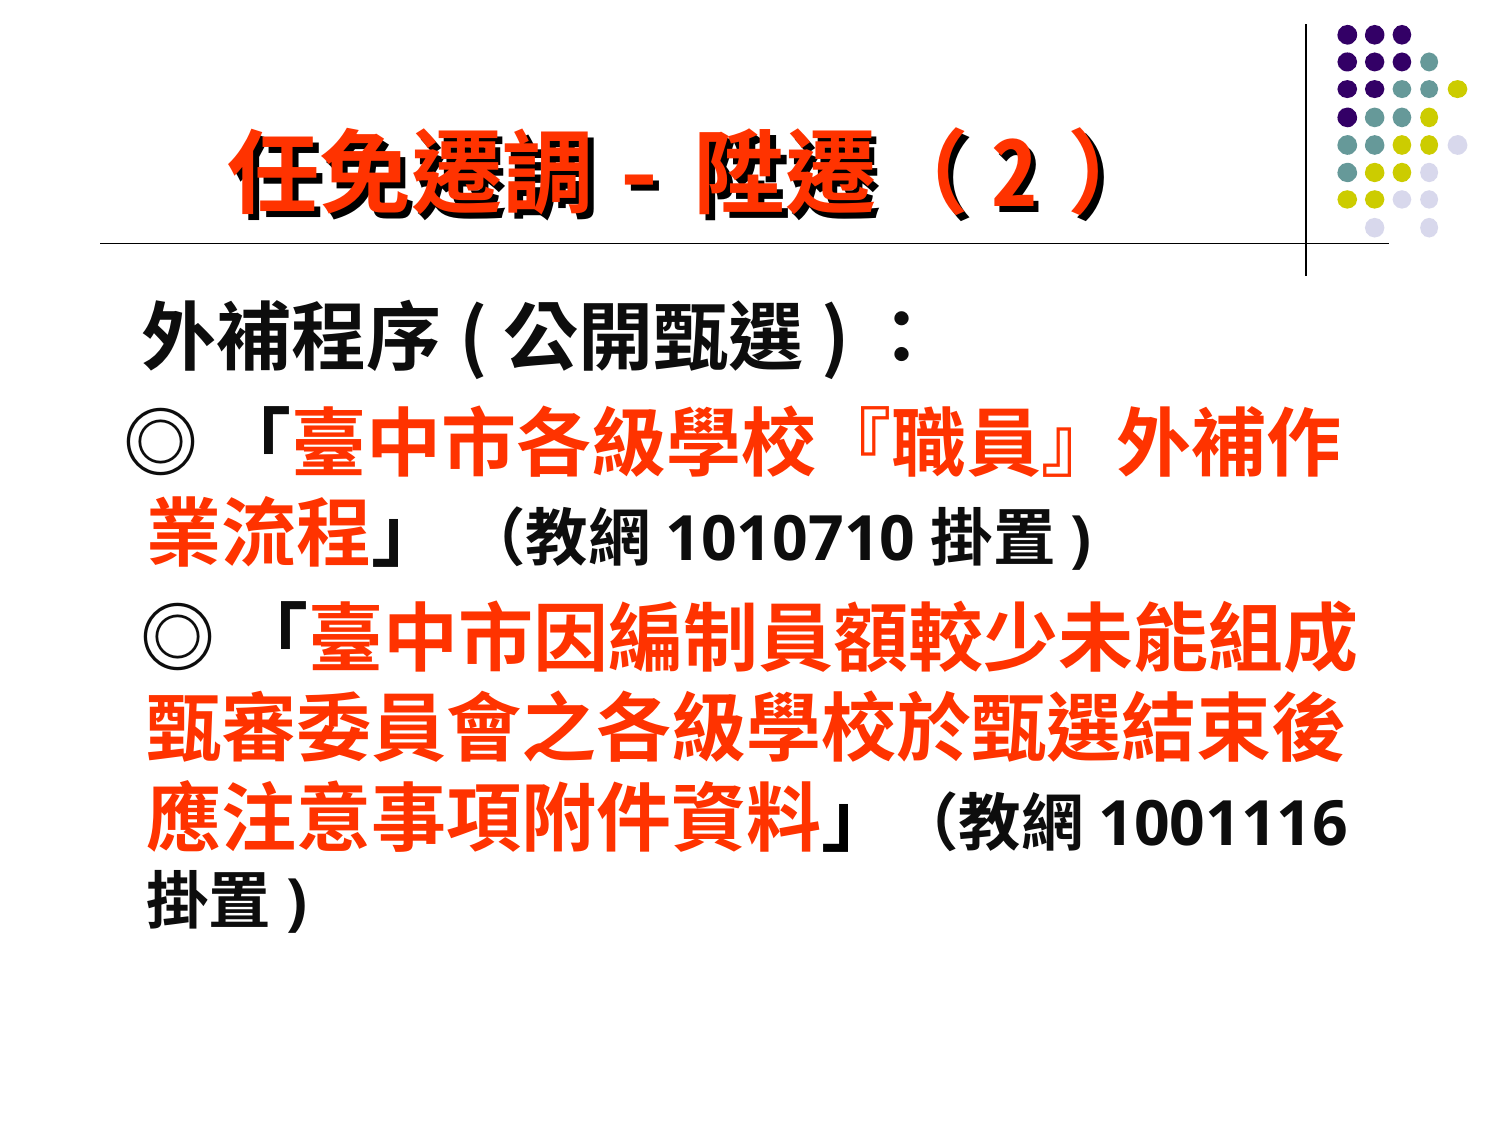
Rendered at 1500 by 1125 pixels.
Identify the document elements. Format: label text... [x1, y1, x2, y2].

list 外補程序(公開甄選)： ◎「臺中市各級學校『職員』外補作業流程」 （教網1010710掛置) ◎「臺中市因編制員額較少未能組成甄審委員會之各級學校於甄選結束後應注意事項附件資料」（教網1001116掛置) [74, 282, 1376, 1006]
title 任免遷調-陞遷（2） [74, 20, 1313, 233]
